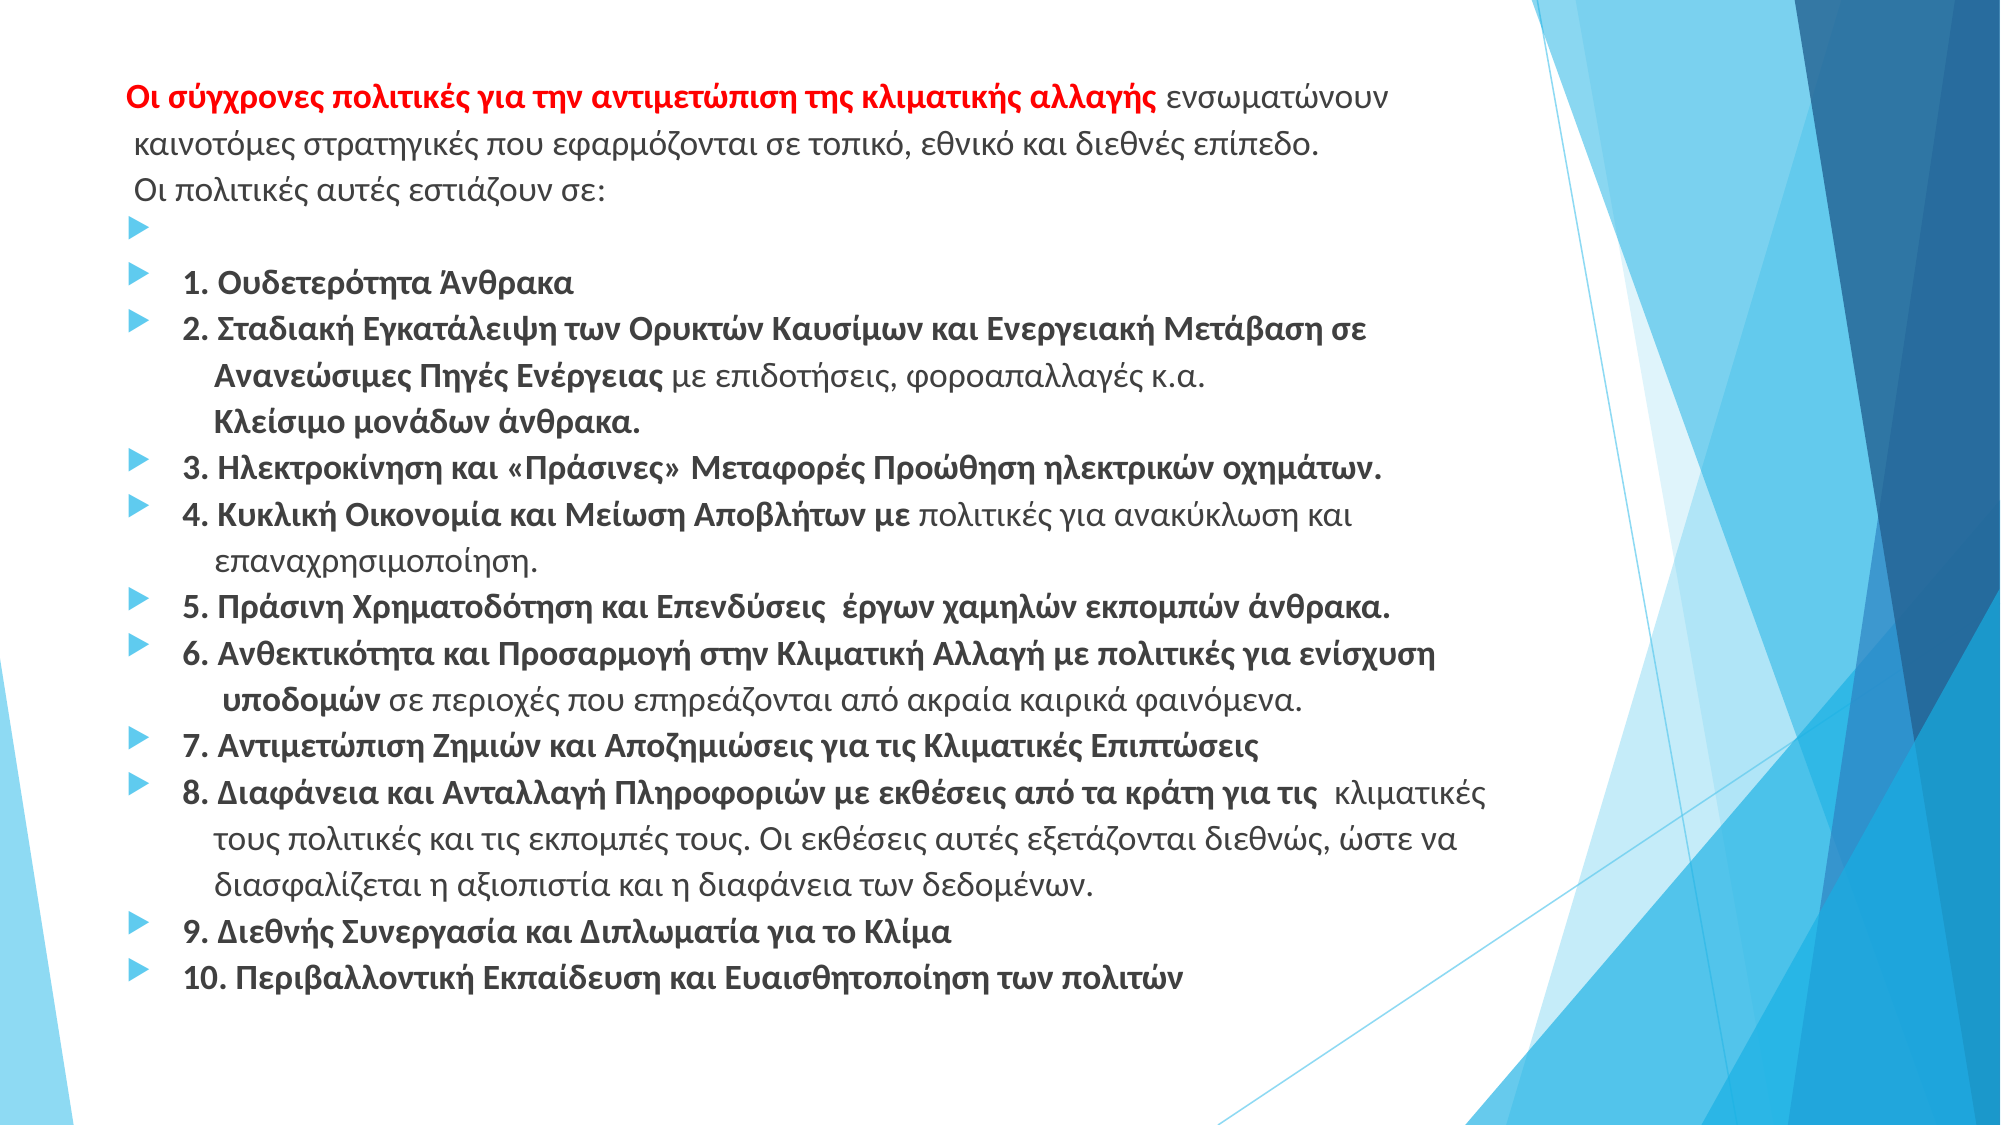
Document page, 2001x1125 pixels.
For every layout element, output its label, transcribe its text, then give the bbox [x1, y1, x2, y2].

list Οι σύγχρονες πολιτικές για την αντιμετώπιση της κλιματικής αλλαγής ενσωματώνουν καινοτόμες στρατηγικές που εφαρμόζονται σε τοπικό, εθνικό και διεθνές επίπεδο. Οι πολιτικές αυτές εστιάζουν σε: 1. Ουδετερότητα Άνθρακα 2. Σταδιακή Εγκατάλειψη των Ορυκτών Καυσίμων και Ενεργειακή Μετάβαση σε Ανανεώσιμες Πηγές Ενέργειας με επιδοτήσεις, φοροαπαλλαγές κ.α. Κλείσιμο μονάδων άνθρακα. 3. Ηλεκτροκίνηση και «Πράσινες» Μεταφορές Προώθηση ηλεκτρικών οχημάτων. 4. Κυκλική Οικονομία και Μείωση Αποβλήτων με πολιτικές για ανακύκλωση και επαναχρησιμοποίηση. 5. Πράσινη Χρηματοδότηση και Επενδύσεις έργων χαμηλών εκπομπών άνθρακα. 6. Ανθεκτικότητα και Προσαρμογή στην Κλιματική Αλλαγή με πολιτικές για ενίσχυση υποδομών σε περιοχές που επηρεάζονται από ακραία καιρικά φαινόμενα. 7. Αντιμετώπιση Ζημιών και Αποζημιώσεις για τις Κλιματικές Επιπτώσεις 8. Διαφάνεια και Ανταλλαγή Πληροφοριών με εκθέσεις από τα κράτη για τις κλιματικές τους πολιτικές και τις εκπομπές τους. Οι εκθέσεις αυτές εξετάζονται διεθνώς, ώστε να διασφαλίζεται η αξιοπιστία και η διαφάνεια των δεδομένων. 9. Διεθνής Συνεργασία και Διπλωματία για το Κλίμα 10. Περιβαλλοντική Εκπαίδευση και Ευαισθητοποίηση των πολιτών [111, 43, 1522, 1096]
